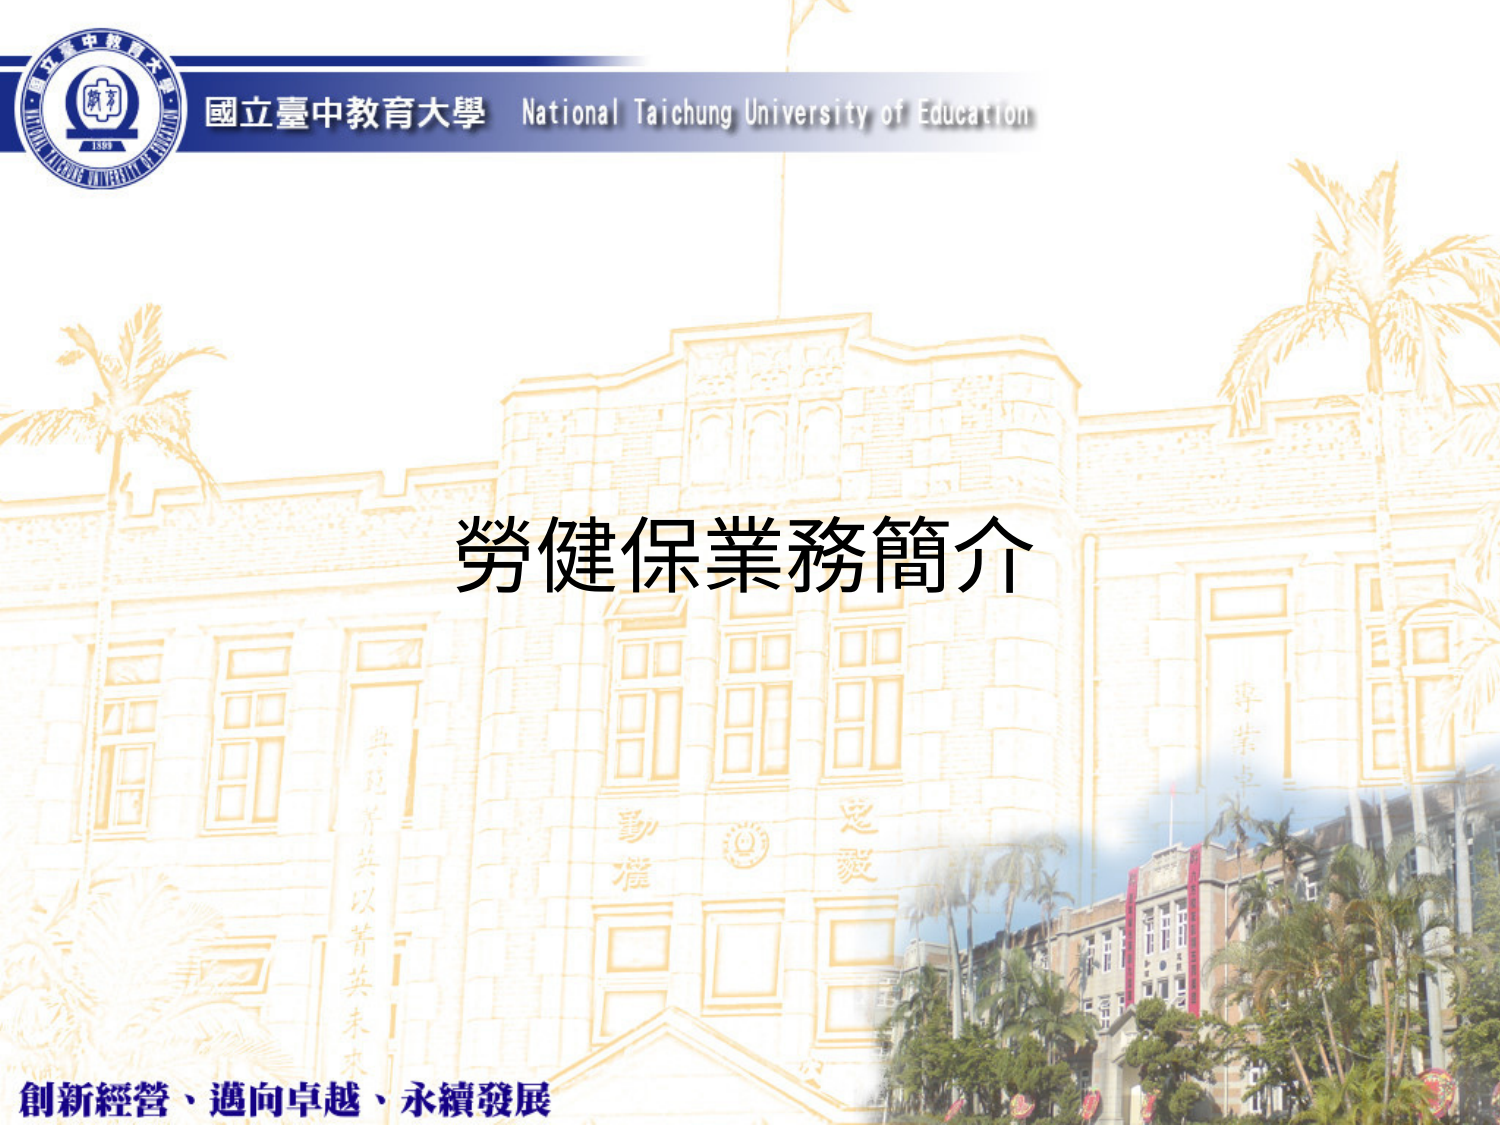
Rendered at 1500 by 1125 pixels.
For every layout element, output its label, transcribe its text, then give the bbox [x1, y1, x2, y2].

picture [0, 0, 1500, 1125]
title 勞健保業務簡介 [0, 432, 1495, 674]
